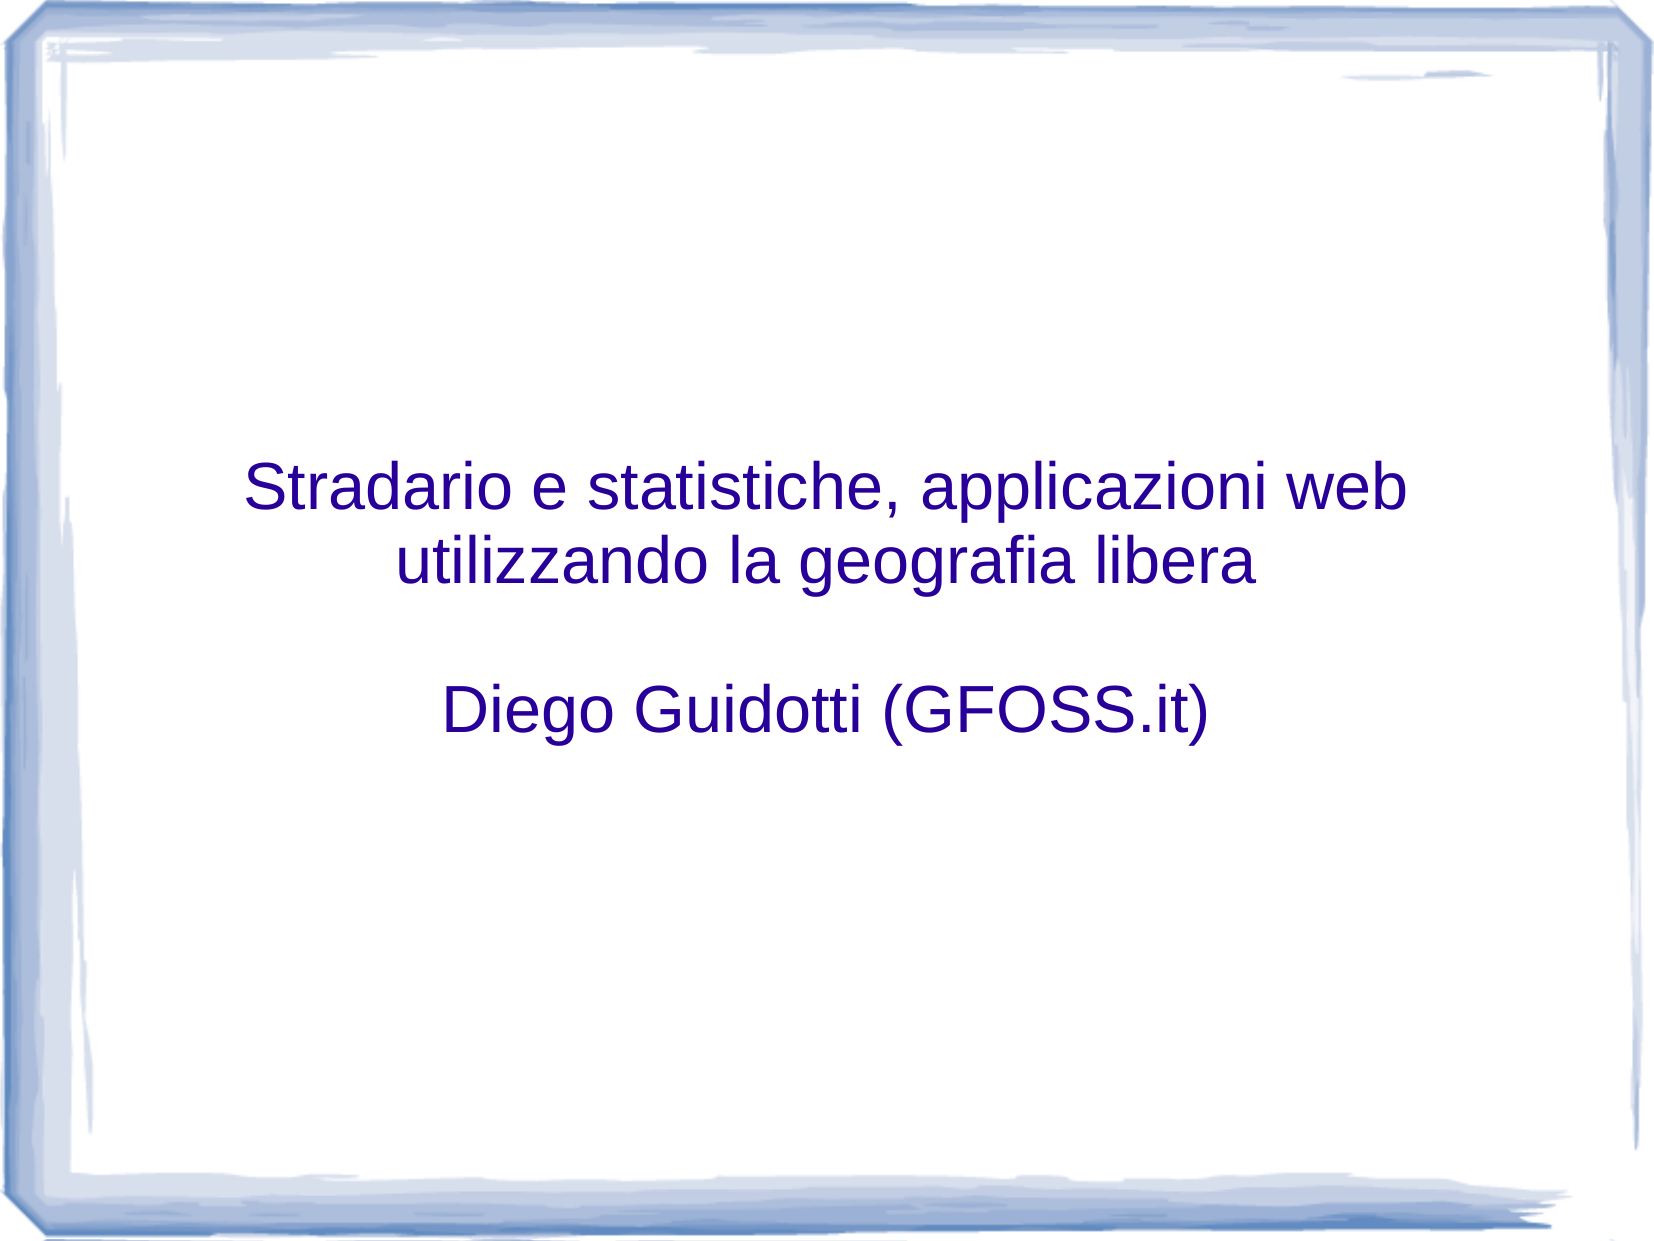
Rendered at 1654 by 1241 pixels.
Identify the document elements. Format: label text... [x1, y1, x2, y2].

picture [0, 0, 1654, 1241]
text_box Stradario e statistiche, applicazioni web utilizzando la geografia libera Diego Guidotti (GFOSS.it) [82, 49, 1571, 1144]
